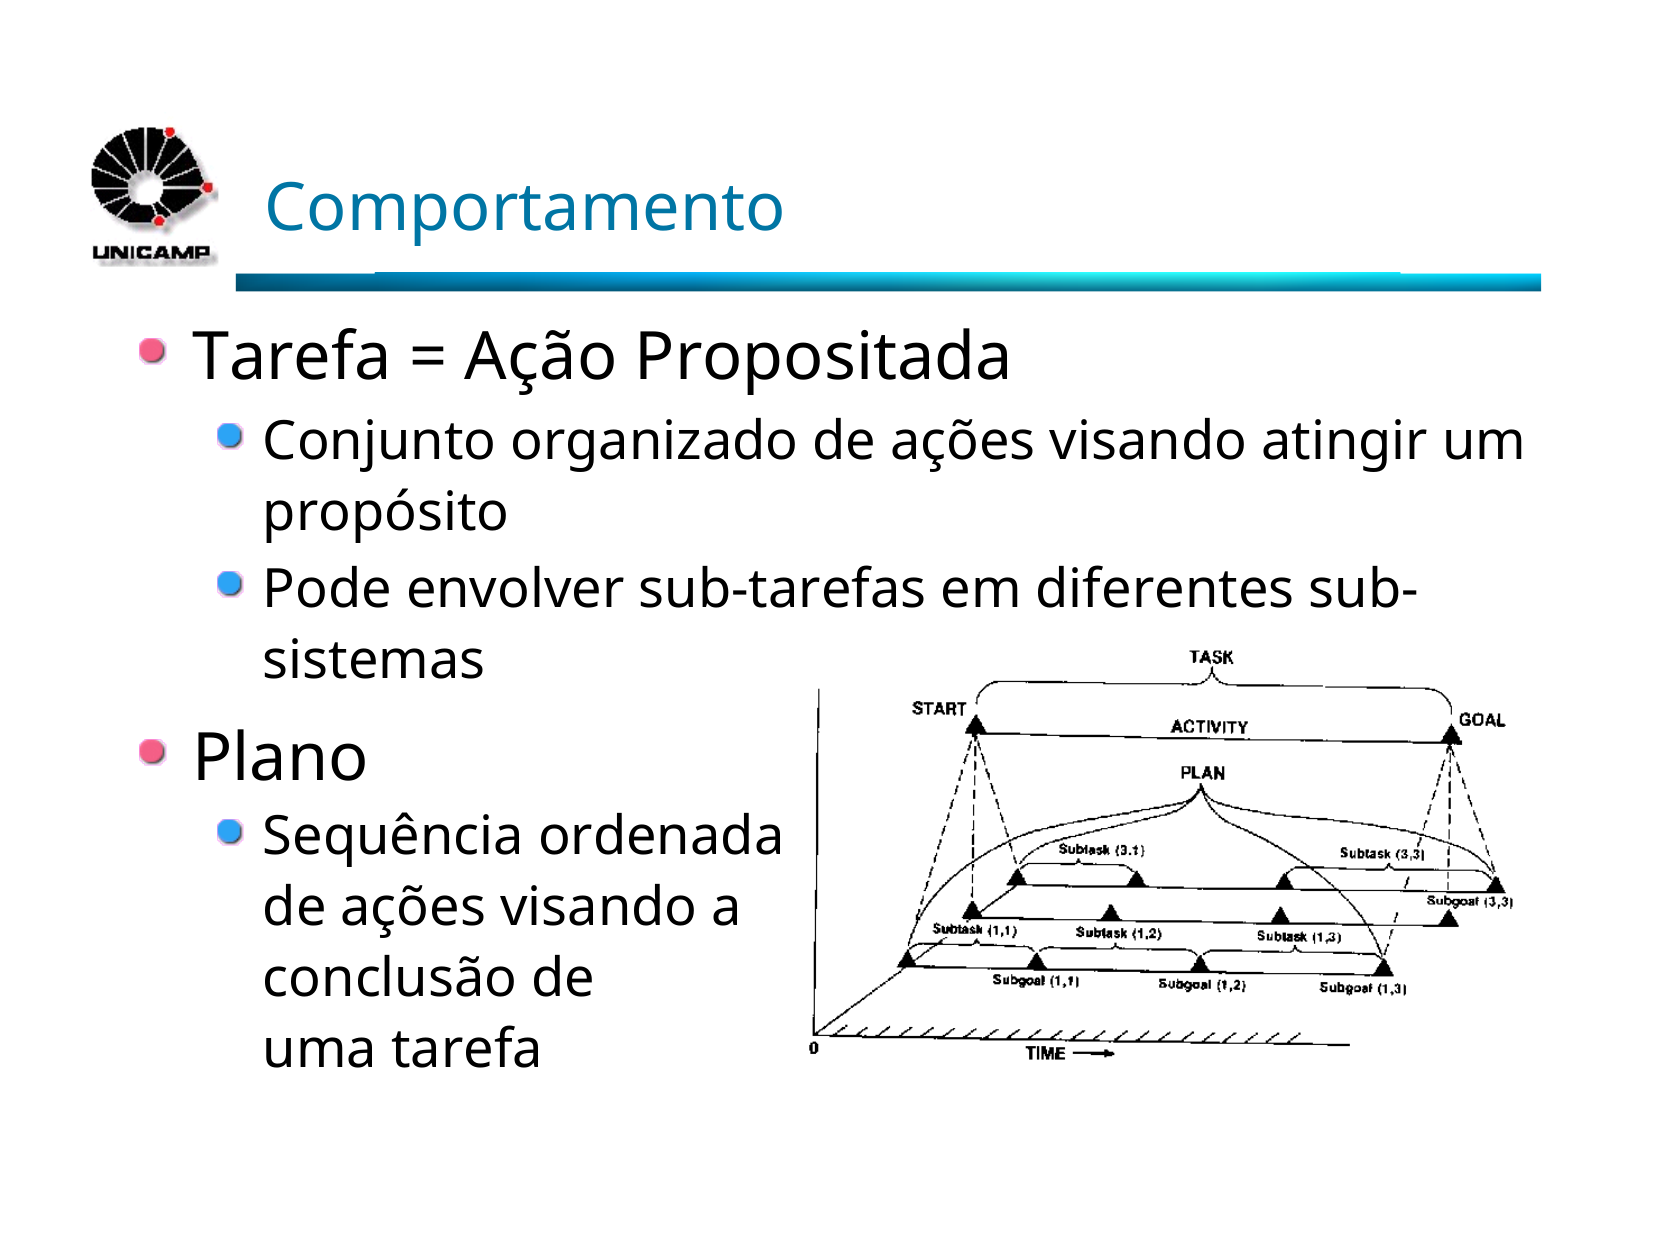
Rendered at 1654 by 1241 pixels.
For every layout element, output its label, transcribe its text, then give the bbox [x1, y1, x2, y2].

picture [125, 272, 1654, 295]
list Tarefa = Ação Propositada Conjunto organizado de ações visando atingir um propósito Pode envolver sub-tarefas em diferentes sub-sistemas Plano Sequência ordenada de ações visando a conclusão de uma tarefa [121, 309, 1534, 1167]
title Comportamento [264, 50, 1534, 243]
picture [797, 636, 1535, 1063]
